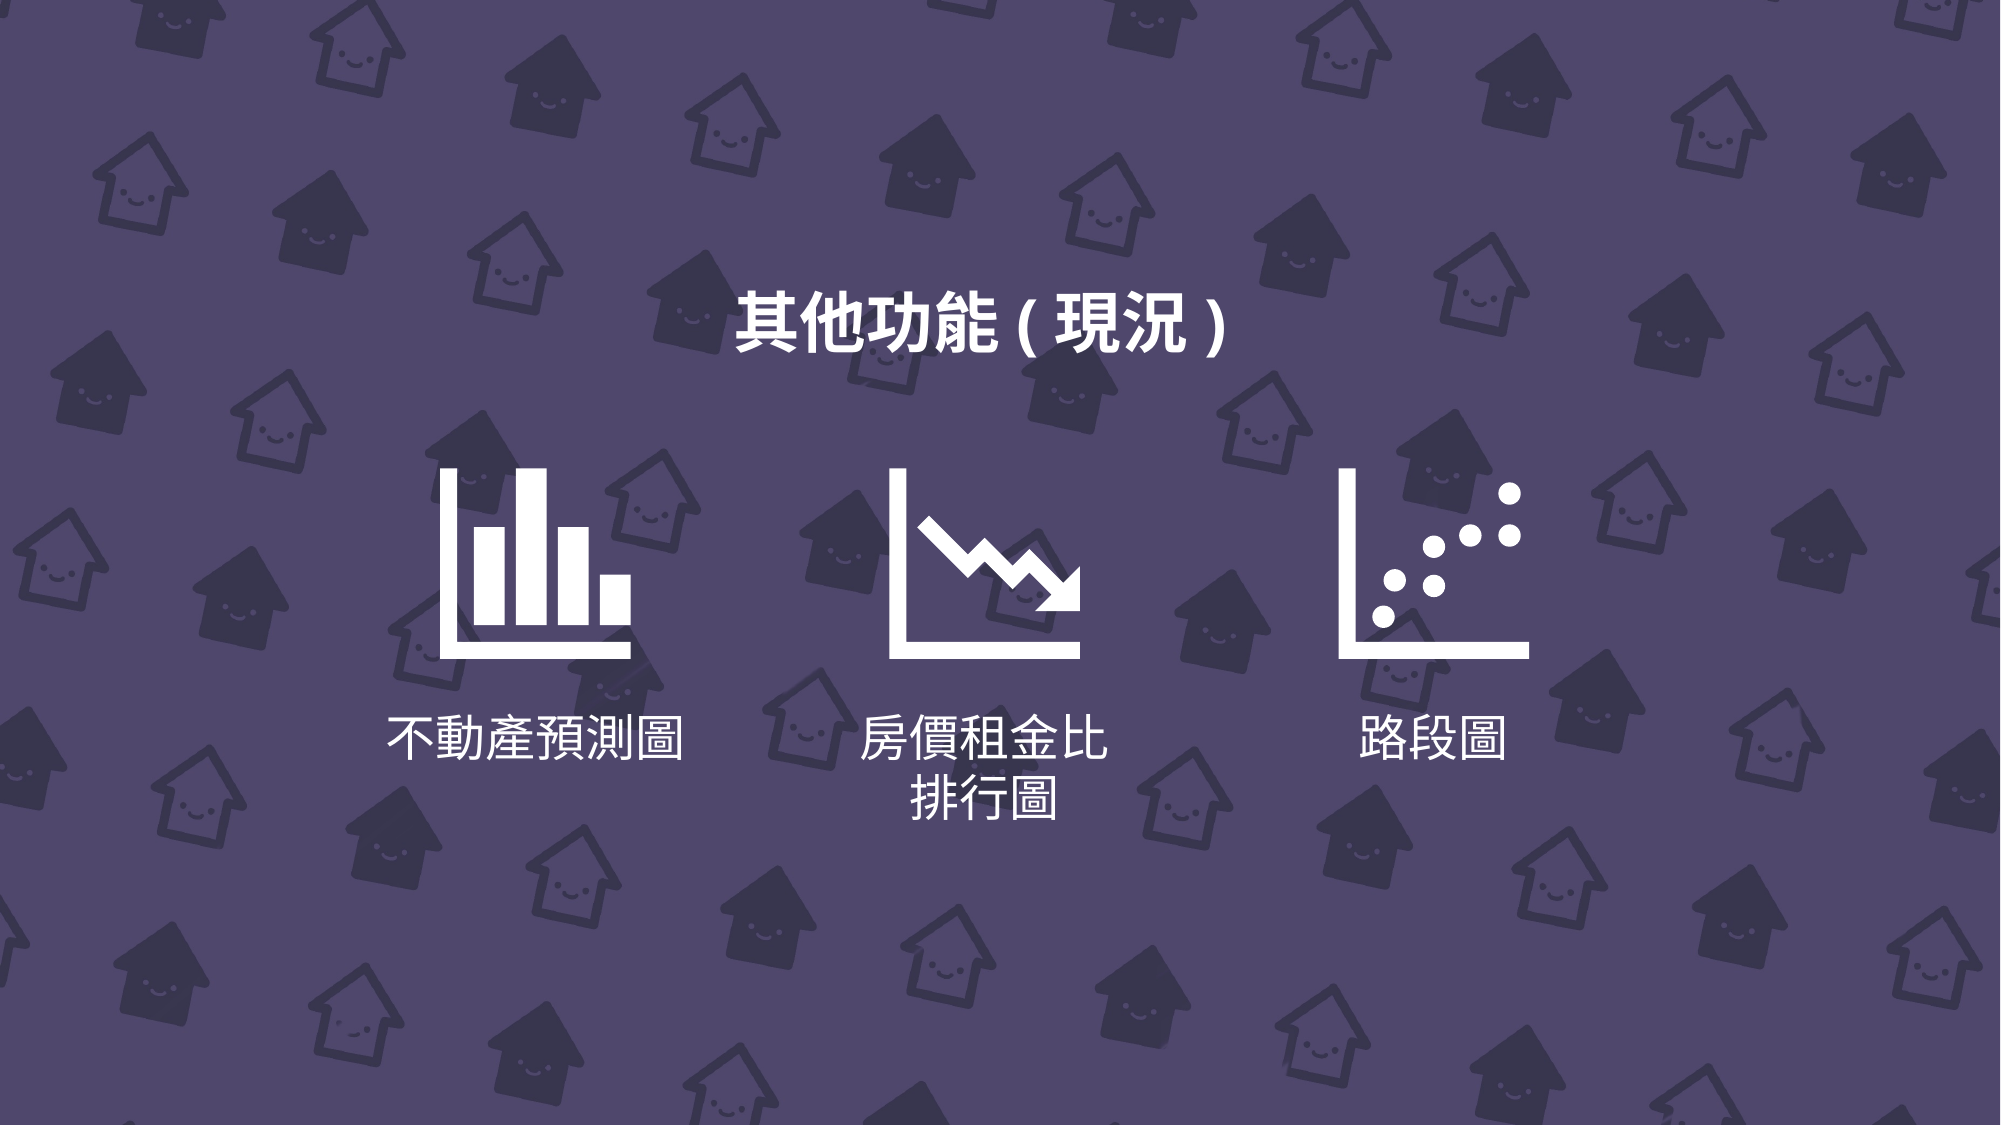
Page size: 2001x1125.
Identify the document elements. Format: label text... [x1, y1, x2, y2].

text_box 不動產預測圖 [361, 699, 710, 776]
picture [0, 0, 2000, 1125]
text_box 路段圖 [1260, 699, 1608, 776]
text_box 其他功能(現況) [712, 272, 1248, 369]
text_box 房價租金比 排行圖 [810, 699, 1159, 836]
